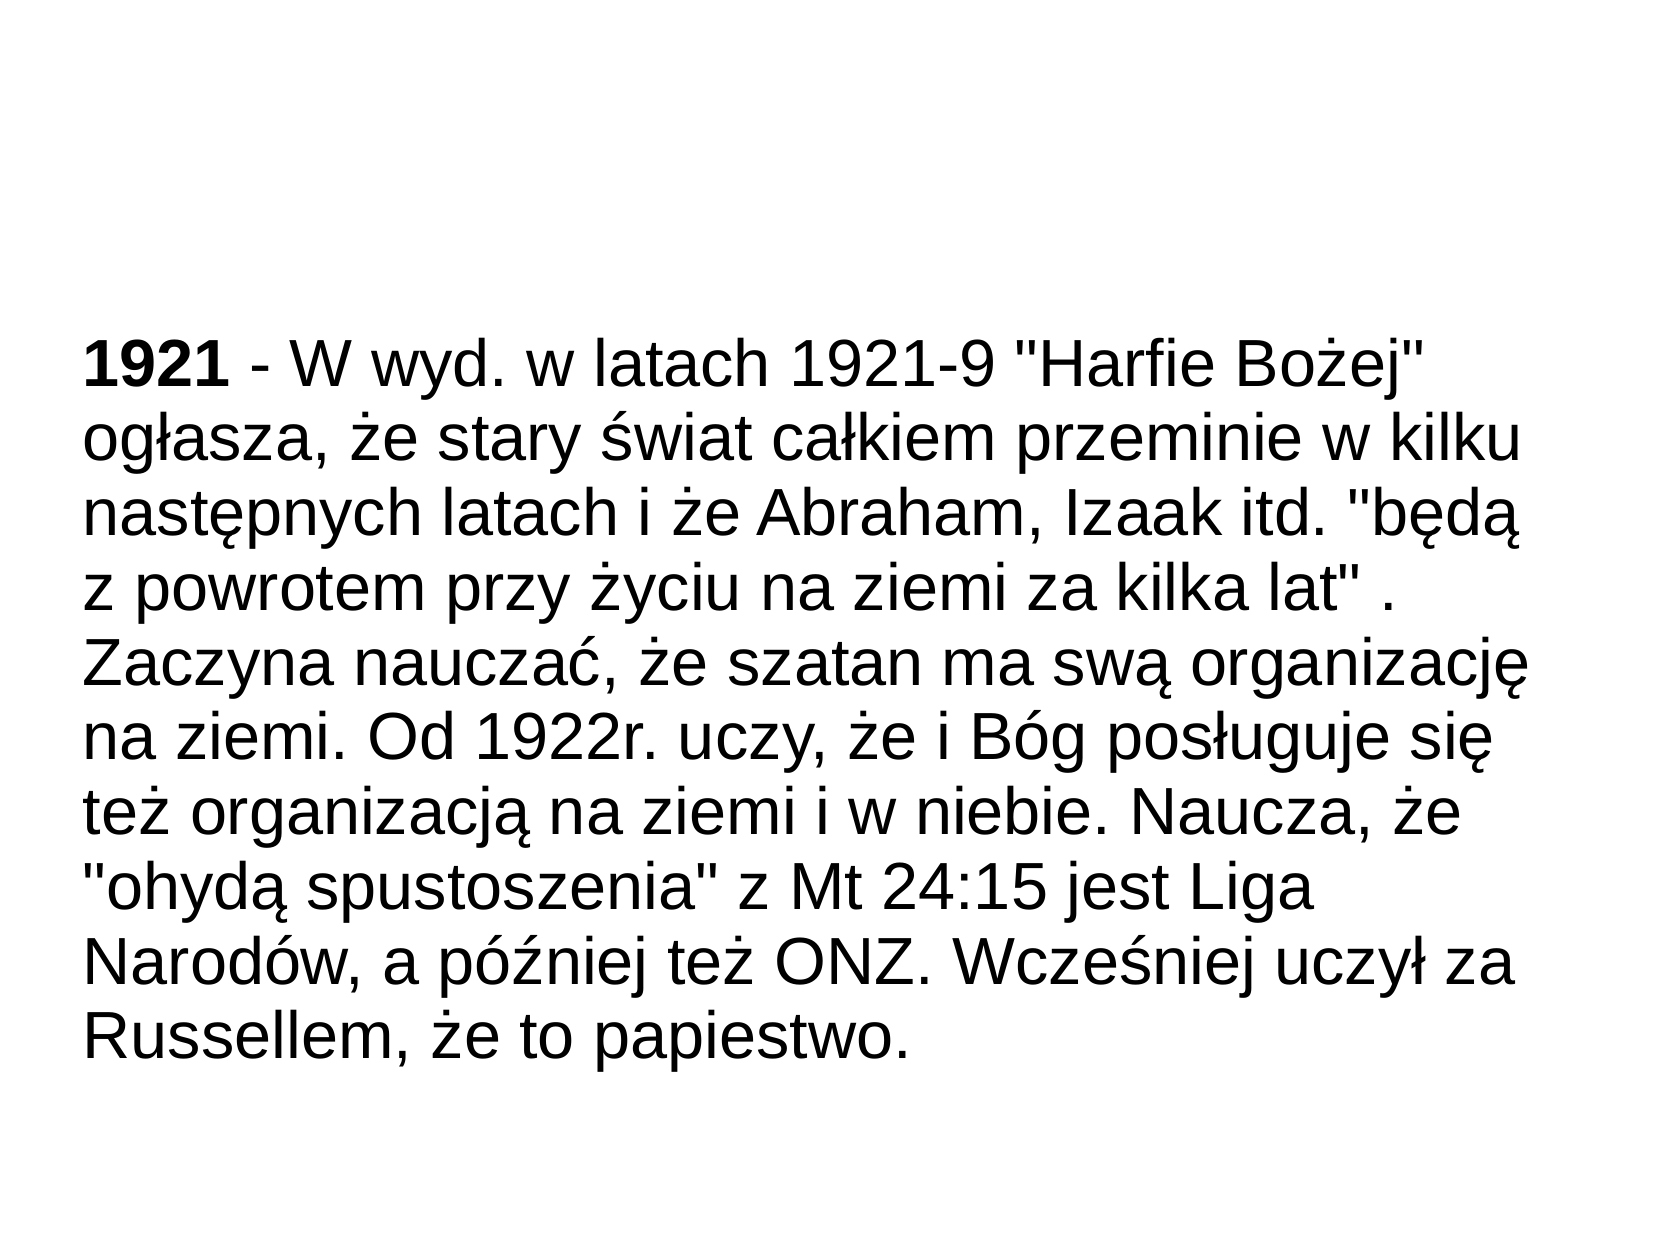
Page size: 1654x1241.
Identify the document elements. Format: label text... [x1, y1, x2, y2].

subtitle 1921 - W wyd. w latach 1921-9 "Harfie Bożej" ogłasza, że stary świat całkiem przeminie w kilku następnych latach i że Abraham, Izaak itd. "będą z powrotem przy życiu na ziemi za kilka lat" . Zaczyna nauczać, że szatan ma swą organizację na ziemi. Od 1922r. uczy, że i Bóg posługuje się też organizacją na ziemi i w niebie. Naucza, że "ohydą spustoszenia" z Mt 24:15 jest Liga Narodów, a później też ONZ. Wcześniej uczył za Russellem, że to papiestwo. [82, 297, 1571, 1102]
